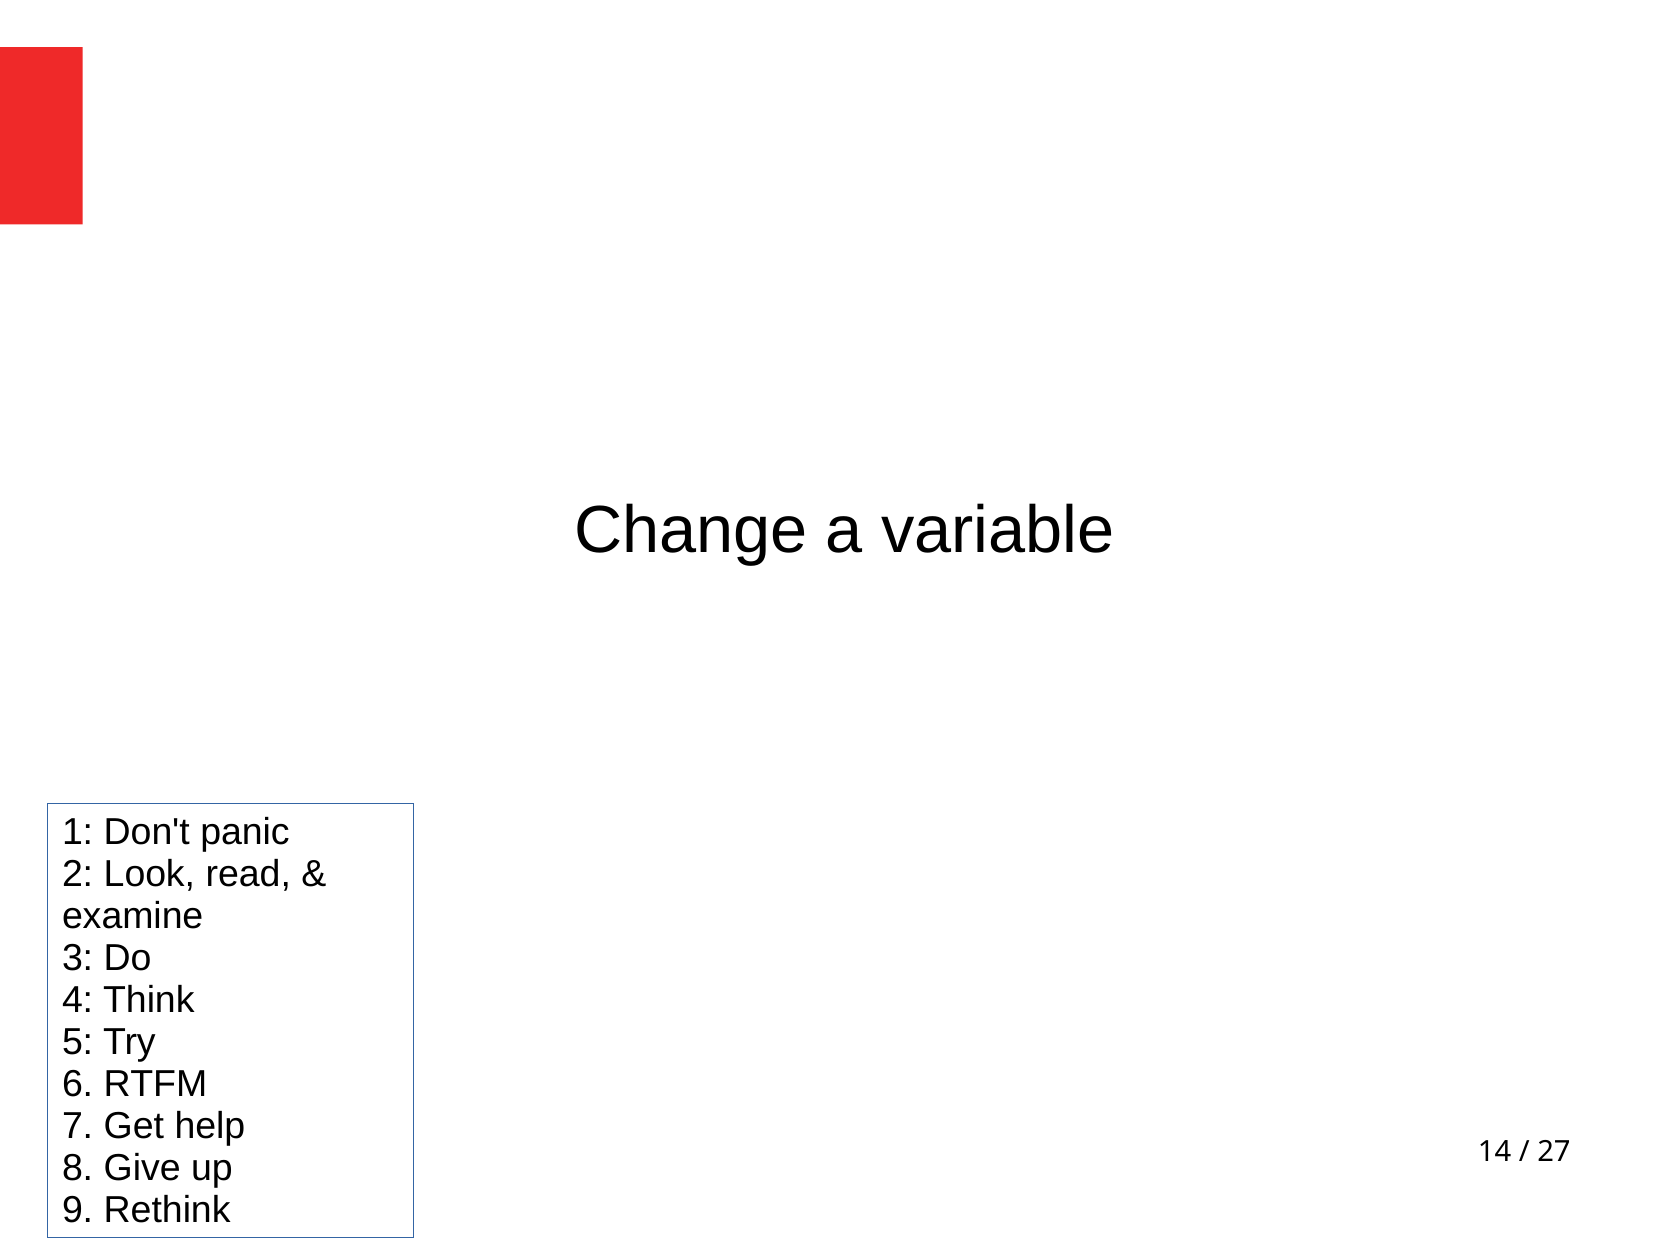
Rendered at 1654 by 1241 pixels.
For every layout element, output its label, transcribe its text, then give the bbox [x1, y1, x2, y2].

subtitle Change a variable [118, 49, 1571, 1010]
text_box 1: Don't panic 2: Look, read, & examine 3: Do 4: Think 5: Try 6. RTFM 7. Get help 8. Give up 9. Rethink [47, 803, 414, 1238]
